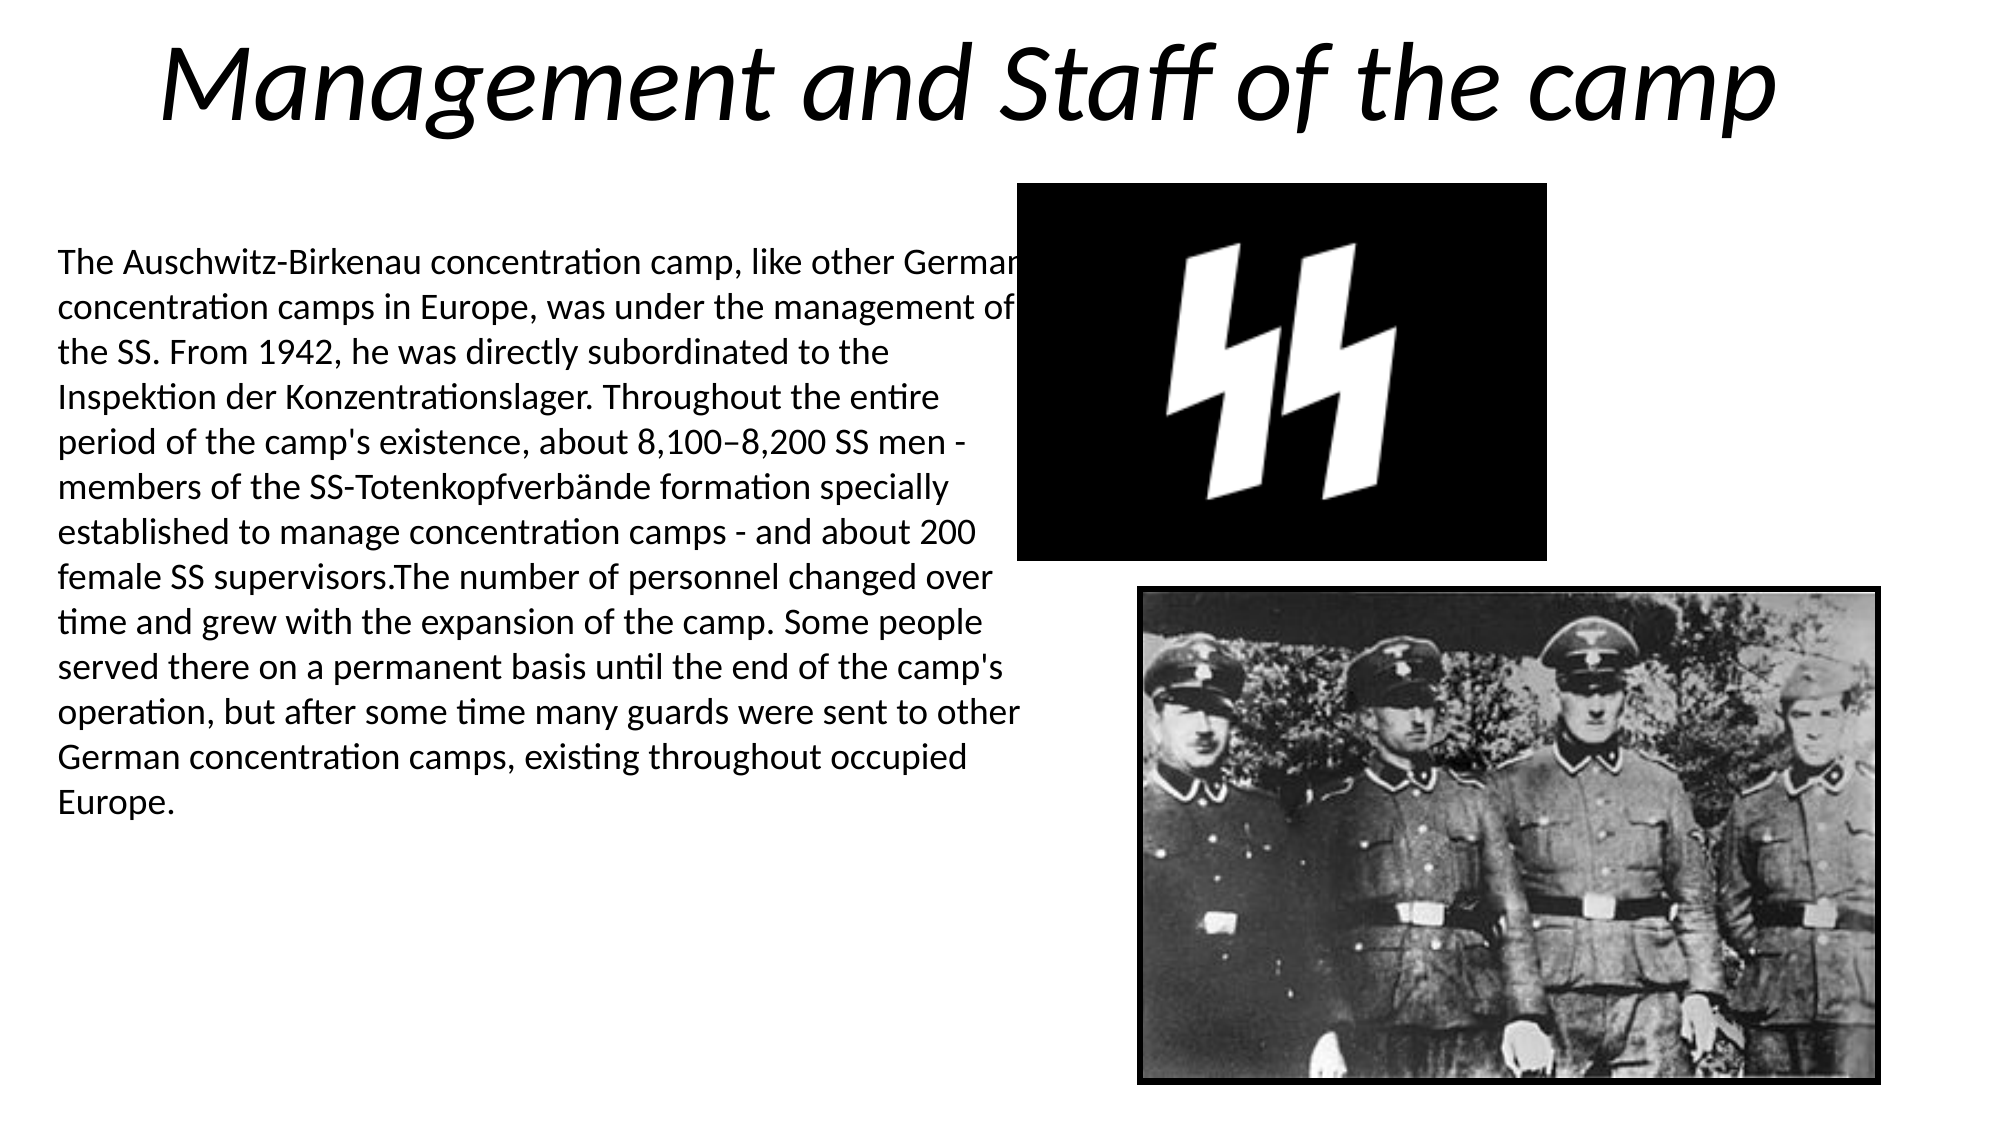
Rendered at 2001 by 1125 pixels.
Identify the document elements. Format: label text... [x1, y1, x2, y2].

picture [1143, 592, 1876, 1079]
text_box Management and Staff of the camp [132, 0, 1804, 150]
picture [1054, 220, 1510, 524]
text_box The Auschwitz-Birkenau concentration camp, like other German concentration camps in Europe, was under the management of the SS. From 1942, he was directly subordinated to the Inspektion der Konzentrationslager. Throughout the entire period of the camp's existence, about 8,100–8,200 SS men - members of the SS-Totenkopfverbände formation specially established to manage concentration camps - and about 200 female SS supervisors.The number of personnel changed over time and grew with the expansion of the camp. Some people served there on a permanent basis until the end of the camp's operation, but after some time many guards were sent to other German concentration camps, existing throughout occupied Europe. [42, 229, 1043, 830]
